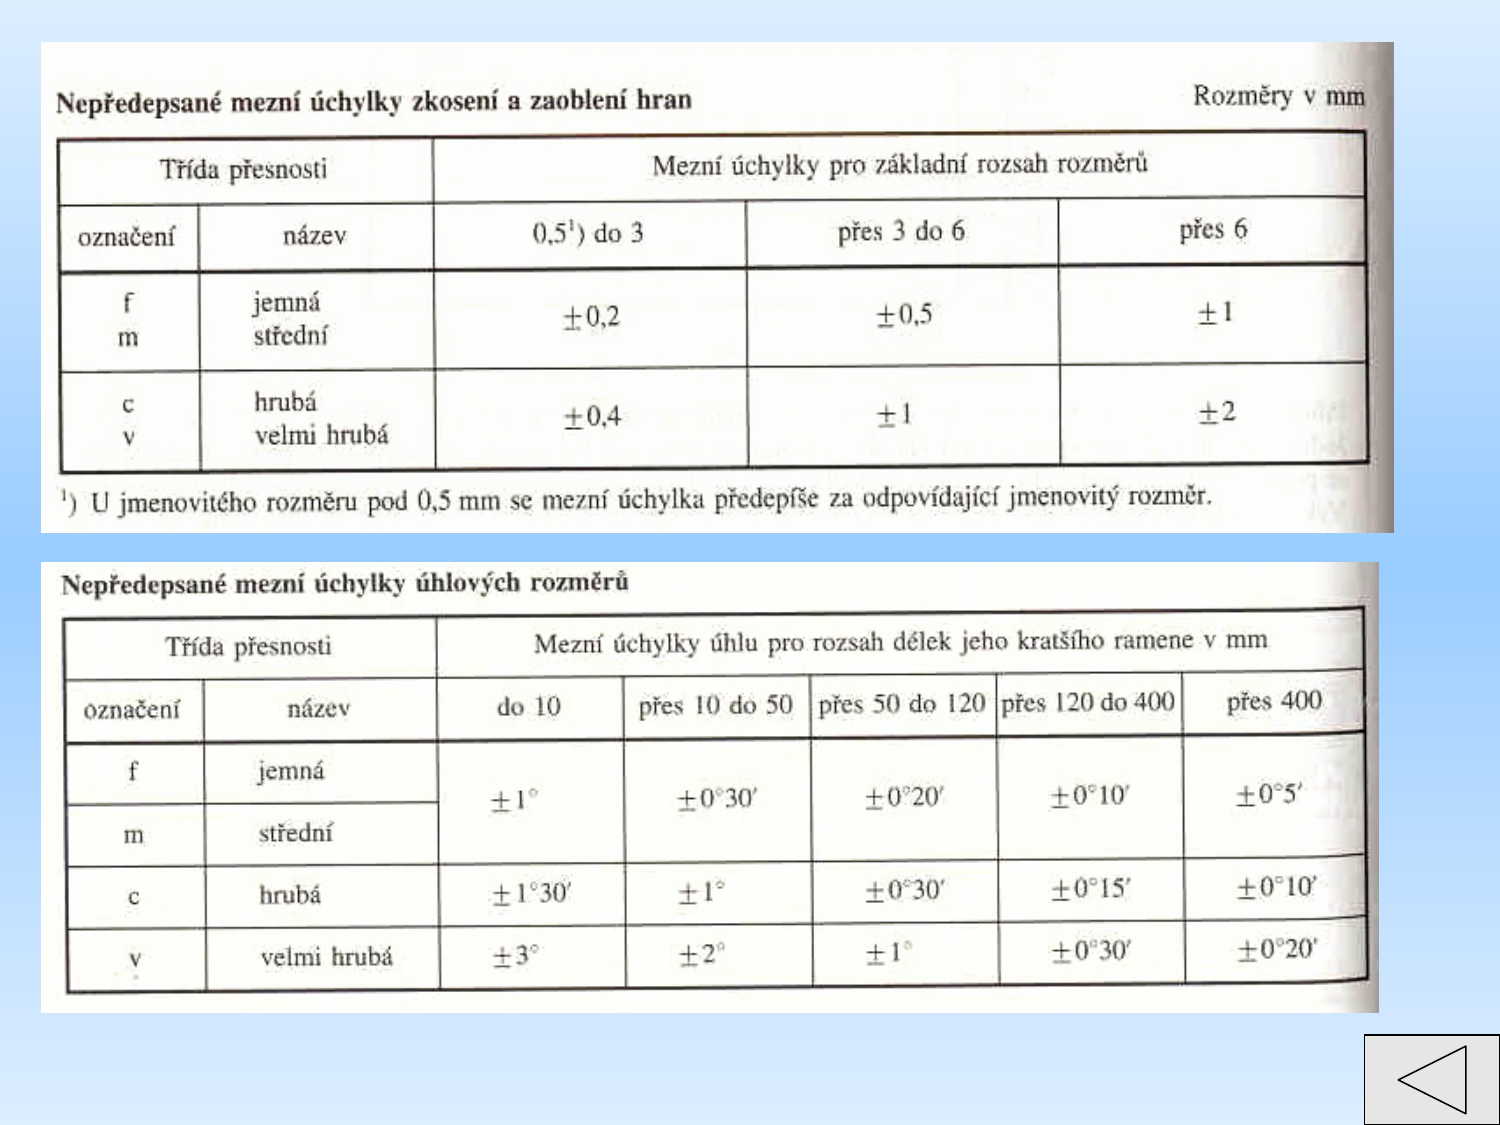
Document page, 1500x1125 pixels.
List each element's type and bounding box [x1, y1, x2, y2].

text_box [1364, 1034, 1500, 1125]
picture [41, 562, 1379, 1013]
picture [41, 42, 1394, 533]
